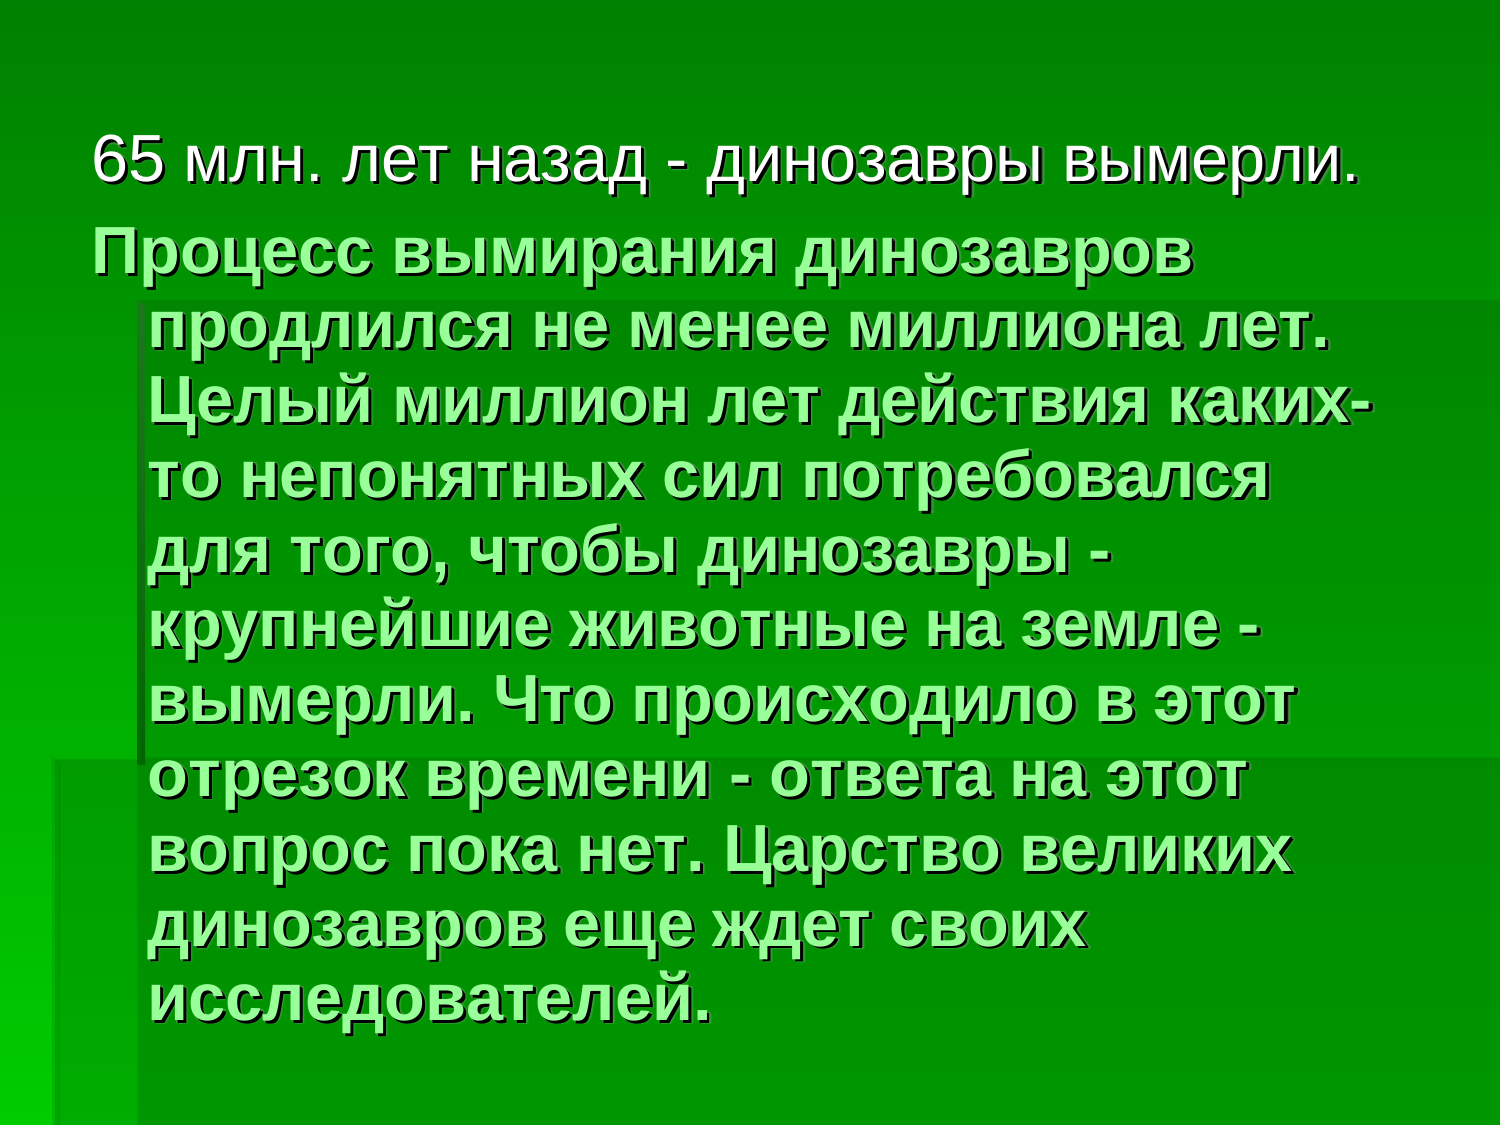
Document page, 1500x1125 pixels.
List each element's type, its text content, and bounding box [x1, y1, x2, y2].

list 65 млн. лет назад - динозавры вымерли. Процесс вымирания динозавров продлился не менее миллиона лет. Целый миллион лет действия каких-то непонятных сил потребовался для того, чтобы динозавры - крупнейшие животные на земле - вымерли. Что происходило в этот отрезок времени - ответа на этот вопрос пока нет. Царство великих динозавров еще ждет своих исследователей. [76, 113, 1391, 1118]
